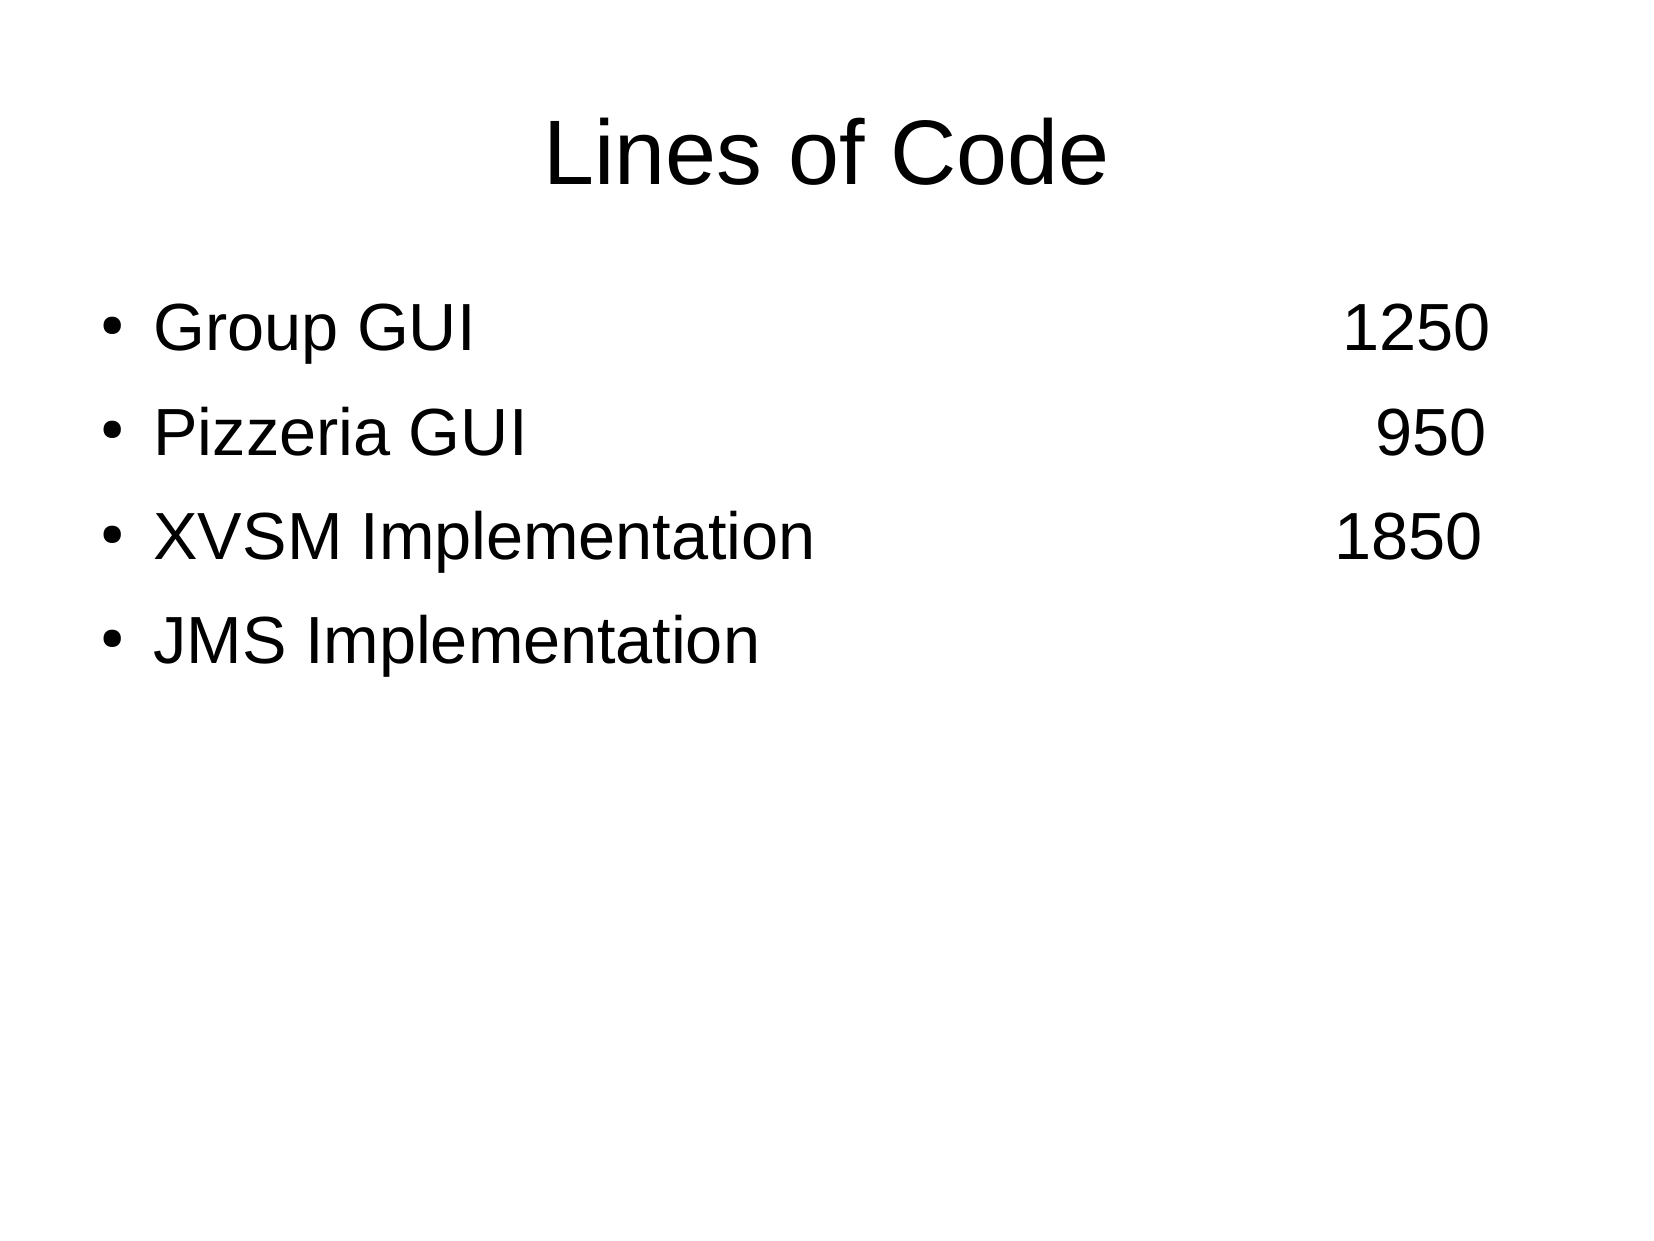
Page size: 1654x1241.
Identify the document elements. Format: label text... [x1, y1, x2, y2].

list Group GUI 1250 Pizzeria GUI 950 XVSM Implementation 1850 JMS Implementation [82, 290, 1538, 1010]
title Lines of Code [82, 49, 1571, 257]
